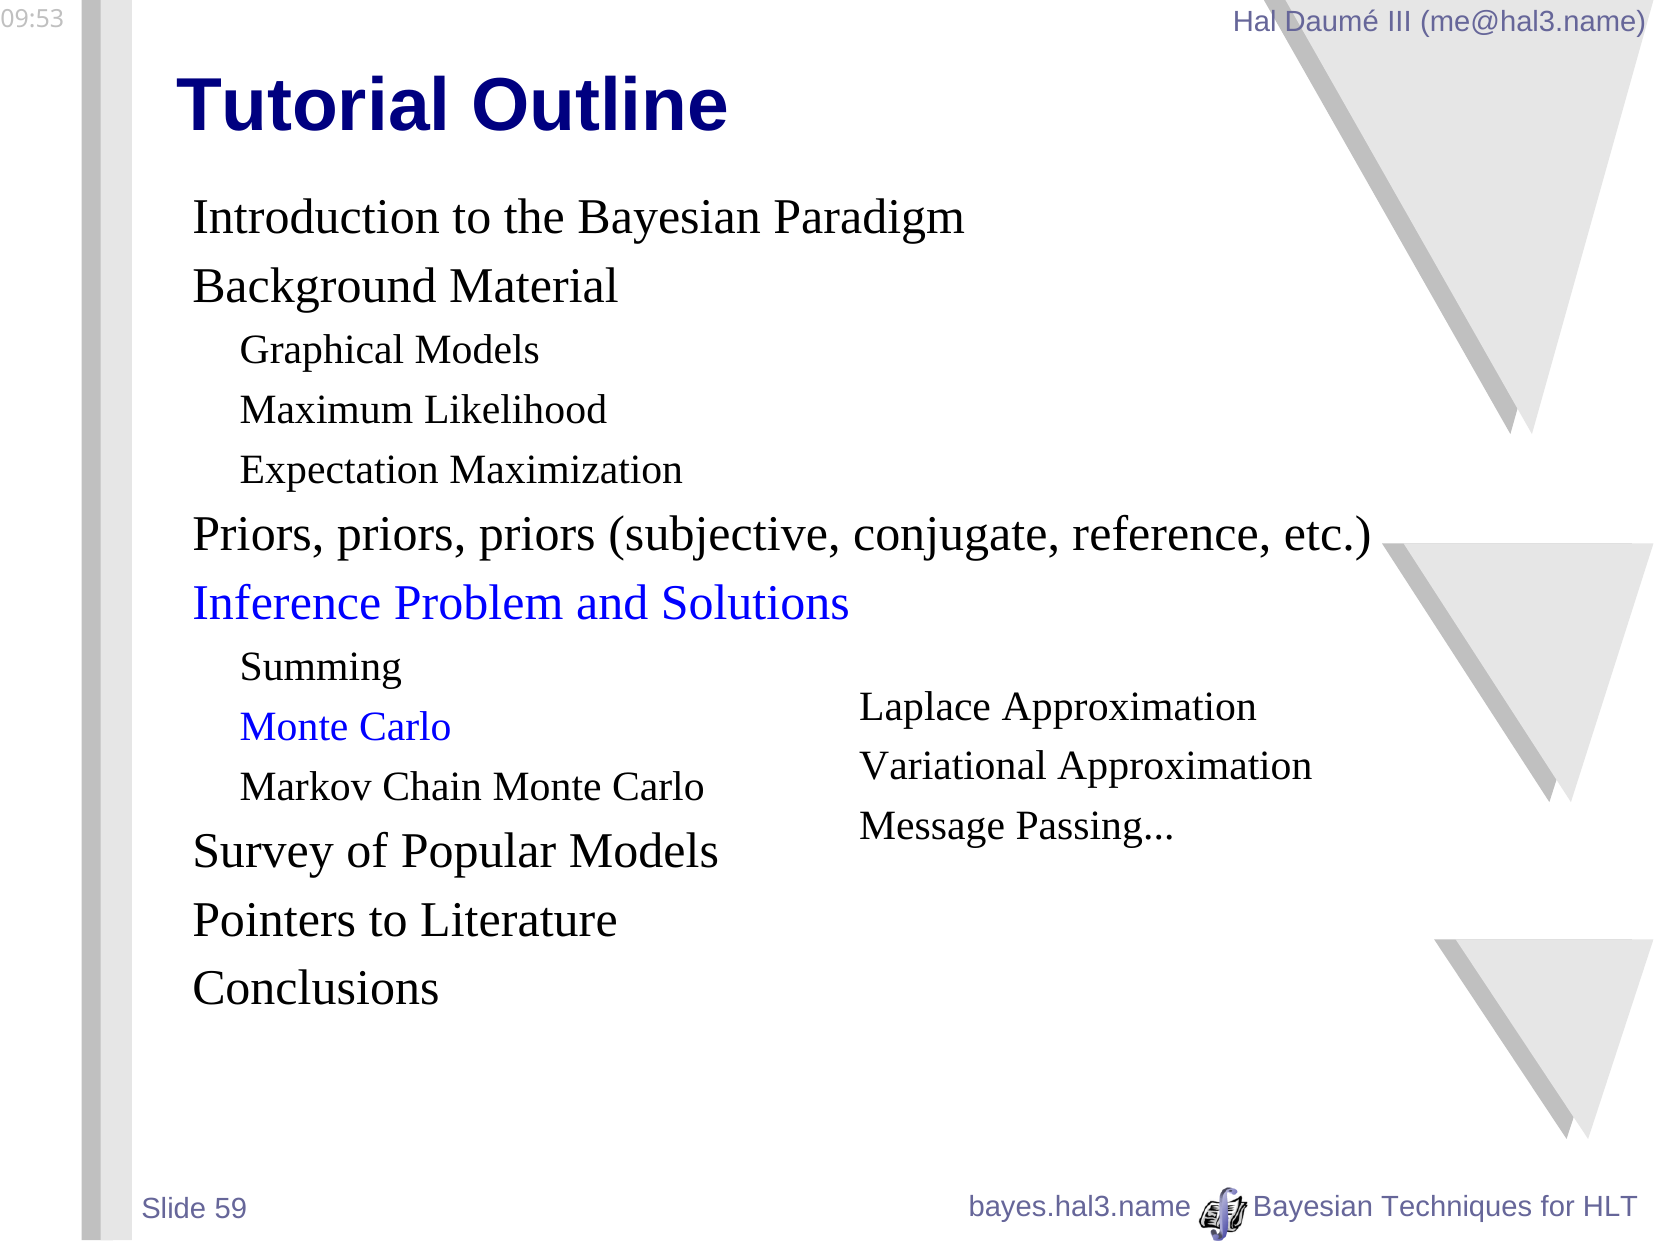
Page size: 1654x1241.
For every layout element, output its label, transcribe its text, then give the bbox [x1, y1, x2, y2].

title Tutorial Outline [176, 44, 1509, 166]
list Laplace Approximation Variational Approximation Message Passing... [800, 682, 1516, 937]
list Introduction to the Bayesian Paradigm Background Material Graphical Models Maximum Likelihood Expectation Maximization Priors, priors, priors (subjective, conjugate, reference, etc.) Inference Problem and Solutions Summing Monte Carlo Markov Chain Monte Carlo Survey of Popular Models Pointers to Literature Conclusions [180, 188, 1512, 1203]
picture [1198, 1203, 1248, 1241]
